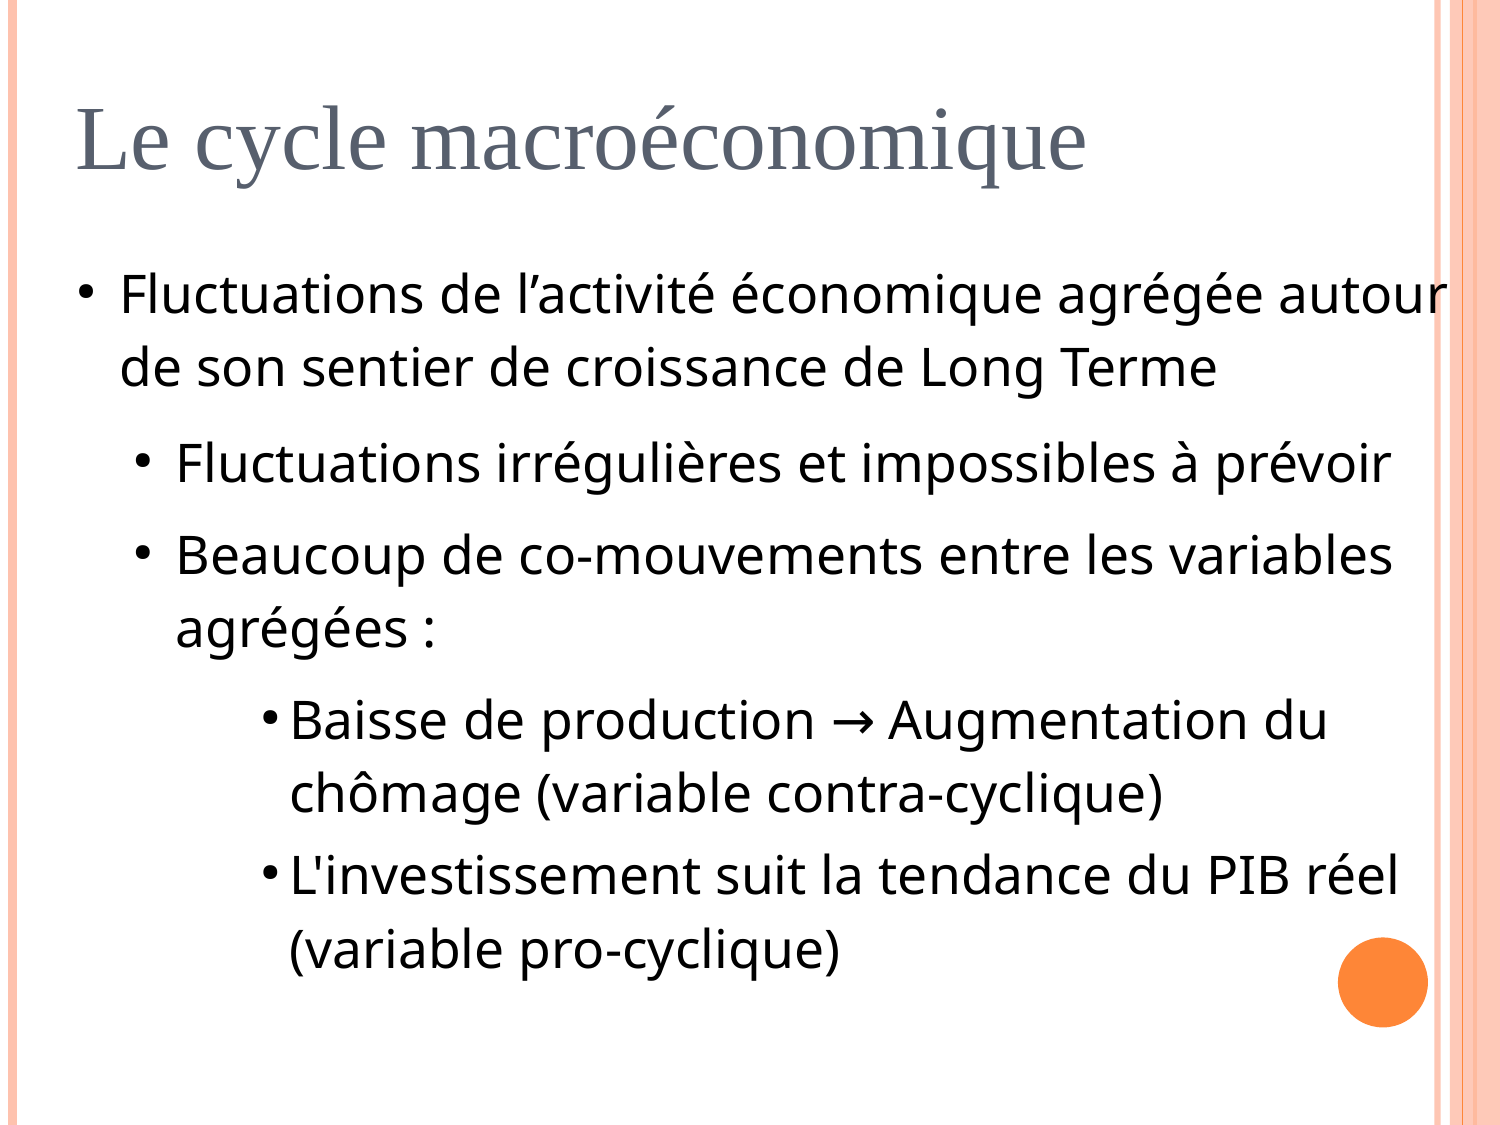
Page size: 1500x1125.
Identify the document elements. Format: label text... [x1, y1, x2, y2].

list Fluctuations de l’activité économique agrégée autour de son sentier de croissance de Long Terme Fluctuations irrégulières et impossibles à prévoir Beaucoup de co-mouvements entre les variables agrégées : Baisse de production → Augmentation du chômage (variable contra-cyclique) L'investissement suit la tendance du PIB réel (variable pro-cyclique) [62, 256, 1450, 1093]
title Le cycle macroéconomique [75, 44, 1425, 233]
